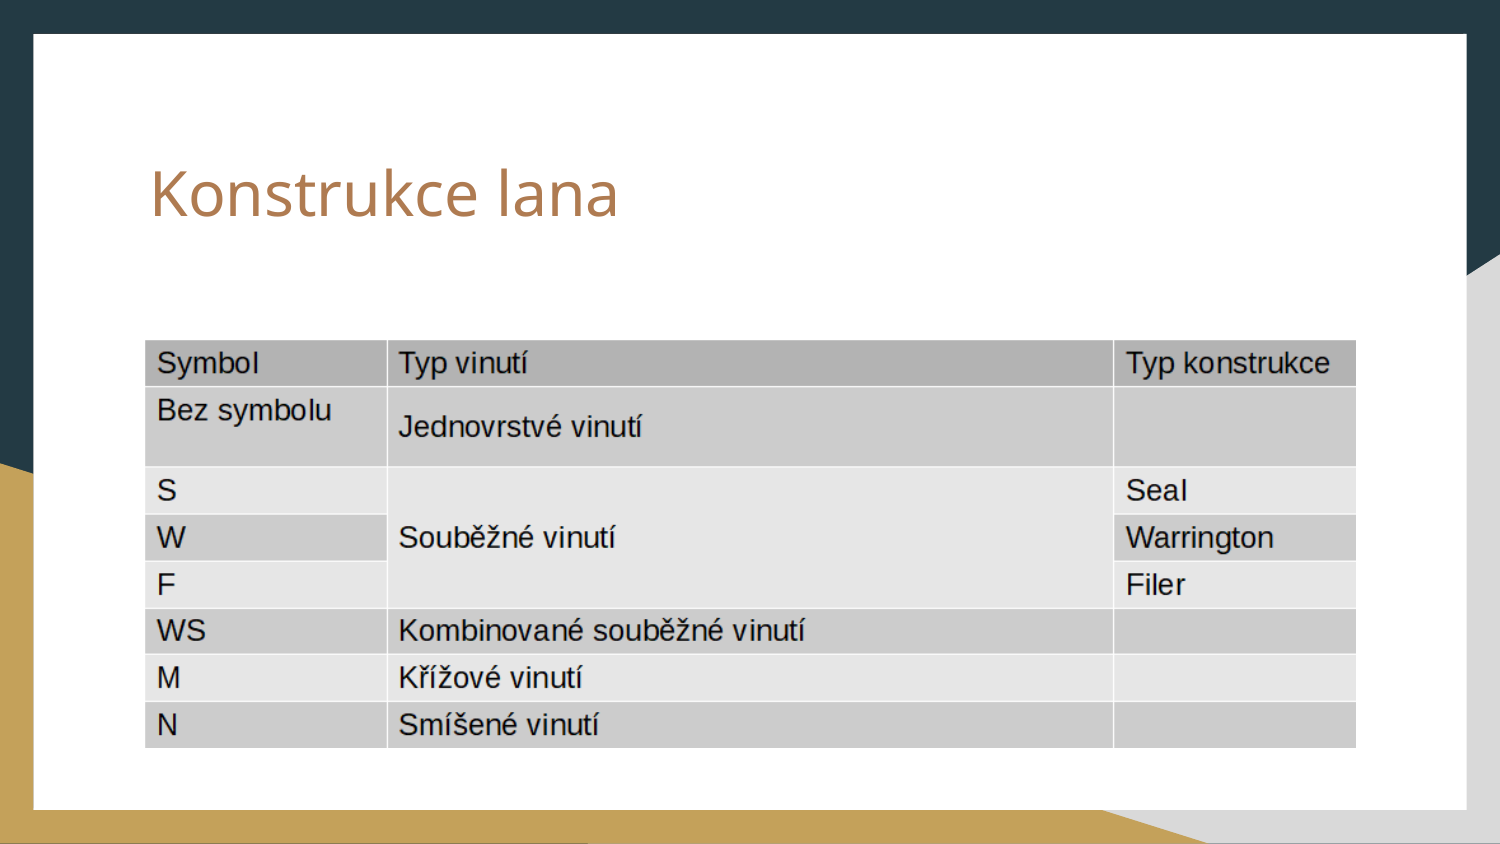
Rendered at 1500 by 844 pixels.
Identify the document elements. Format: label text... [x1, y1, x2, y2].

title Konstrukce lana [134, 138, 1366, 296]
picture [144, 339, 1356, 748]
